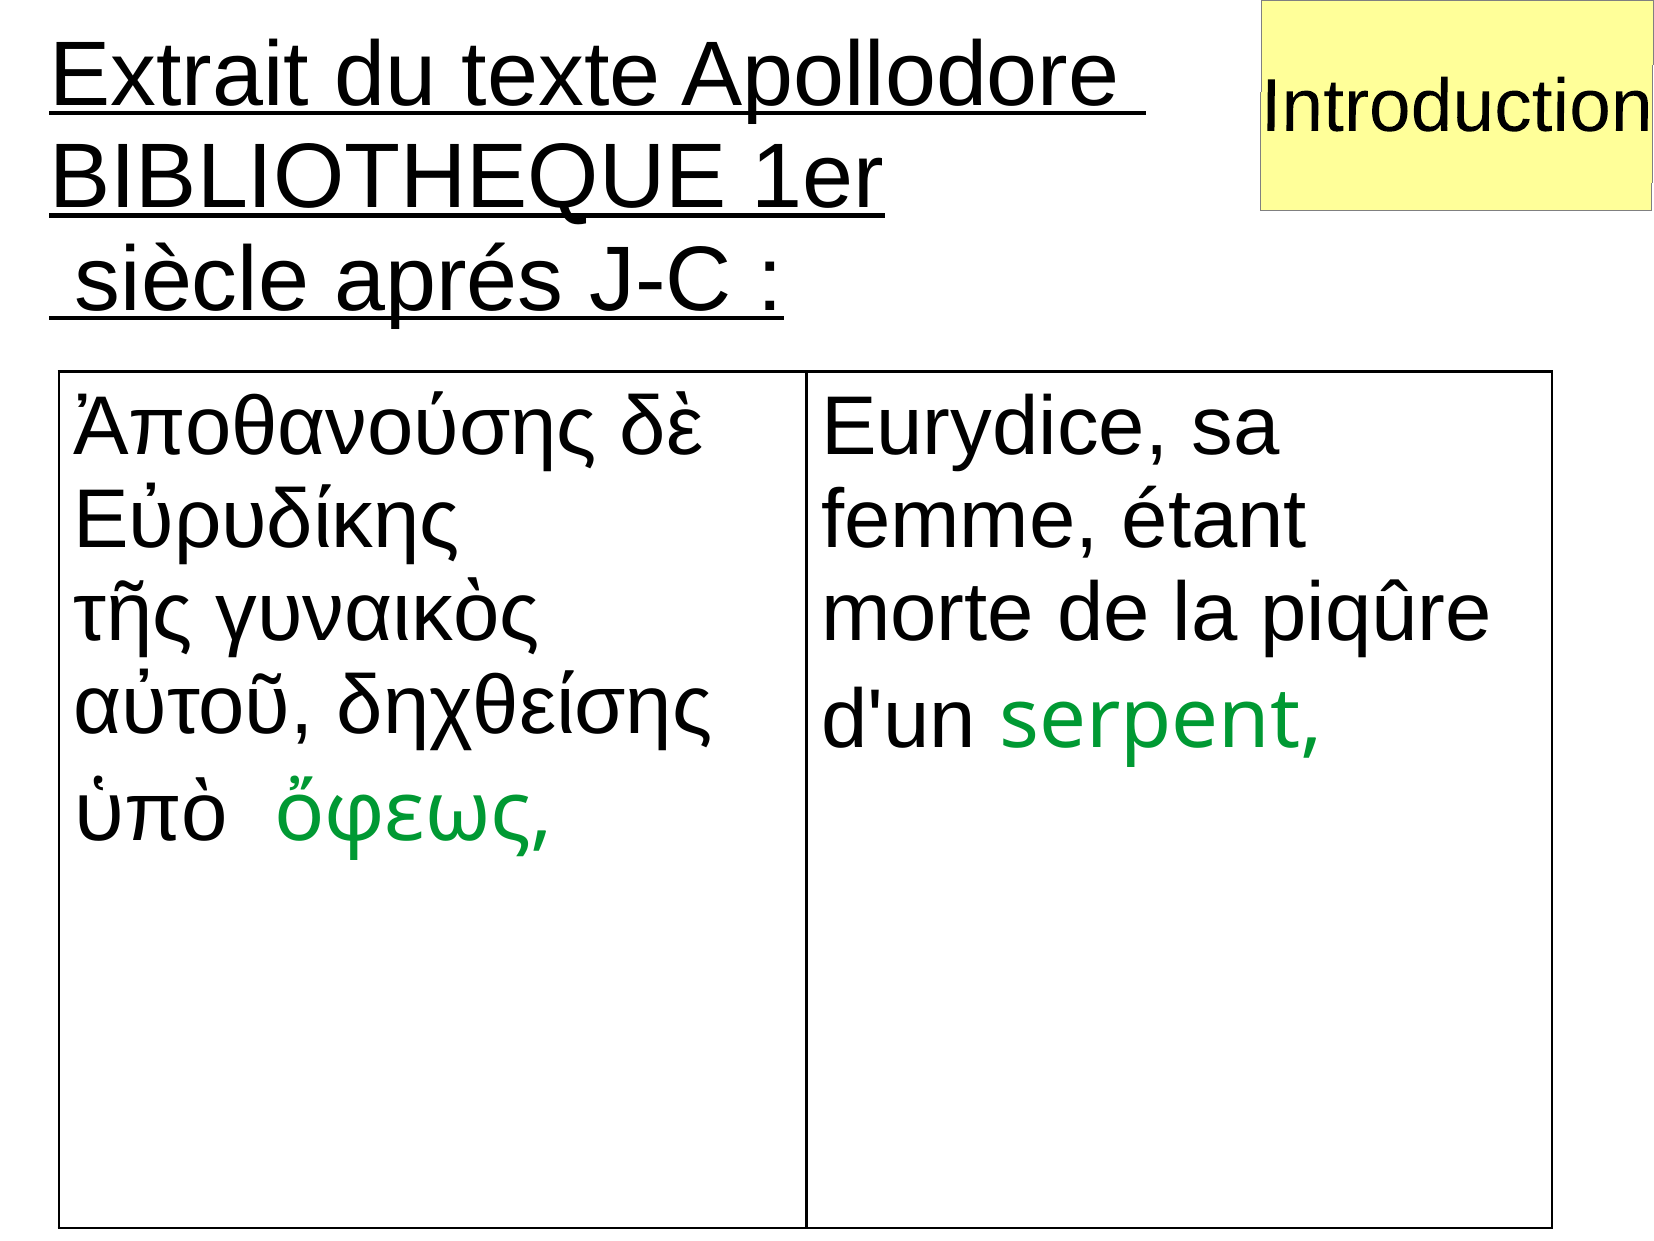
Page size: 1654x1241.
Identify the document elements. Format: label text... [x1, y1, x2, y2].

table_header Eurydice, sa femme, étant morte de la piqûre d'un serpent, [808, 373, 1551, 1227]
text_box Introduction [1260, 0, 1654, 211]
text_box Extrait du texte Apollodore BIBLIOTHEQUE 1er siècle aprés J-C : [34, 15, 1636, 338]
table_header Ἀποθανούσης δὲ Εὐρυδίκης τῆς γυναικὸς αὐτοῦ, δηχθείσης ὑπὸ ὄφεως, [60, 373, 805, 1227]
